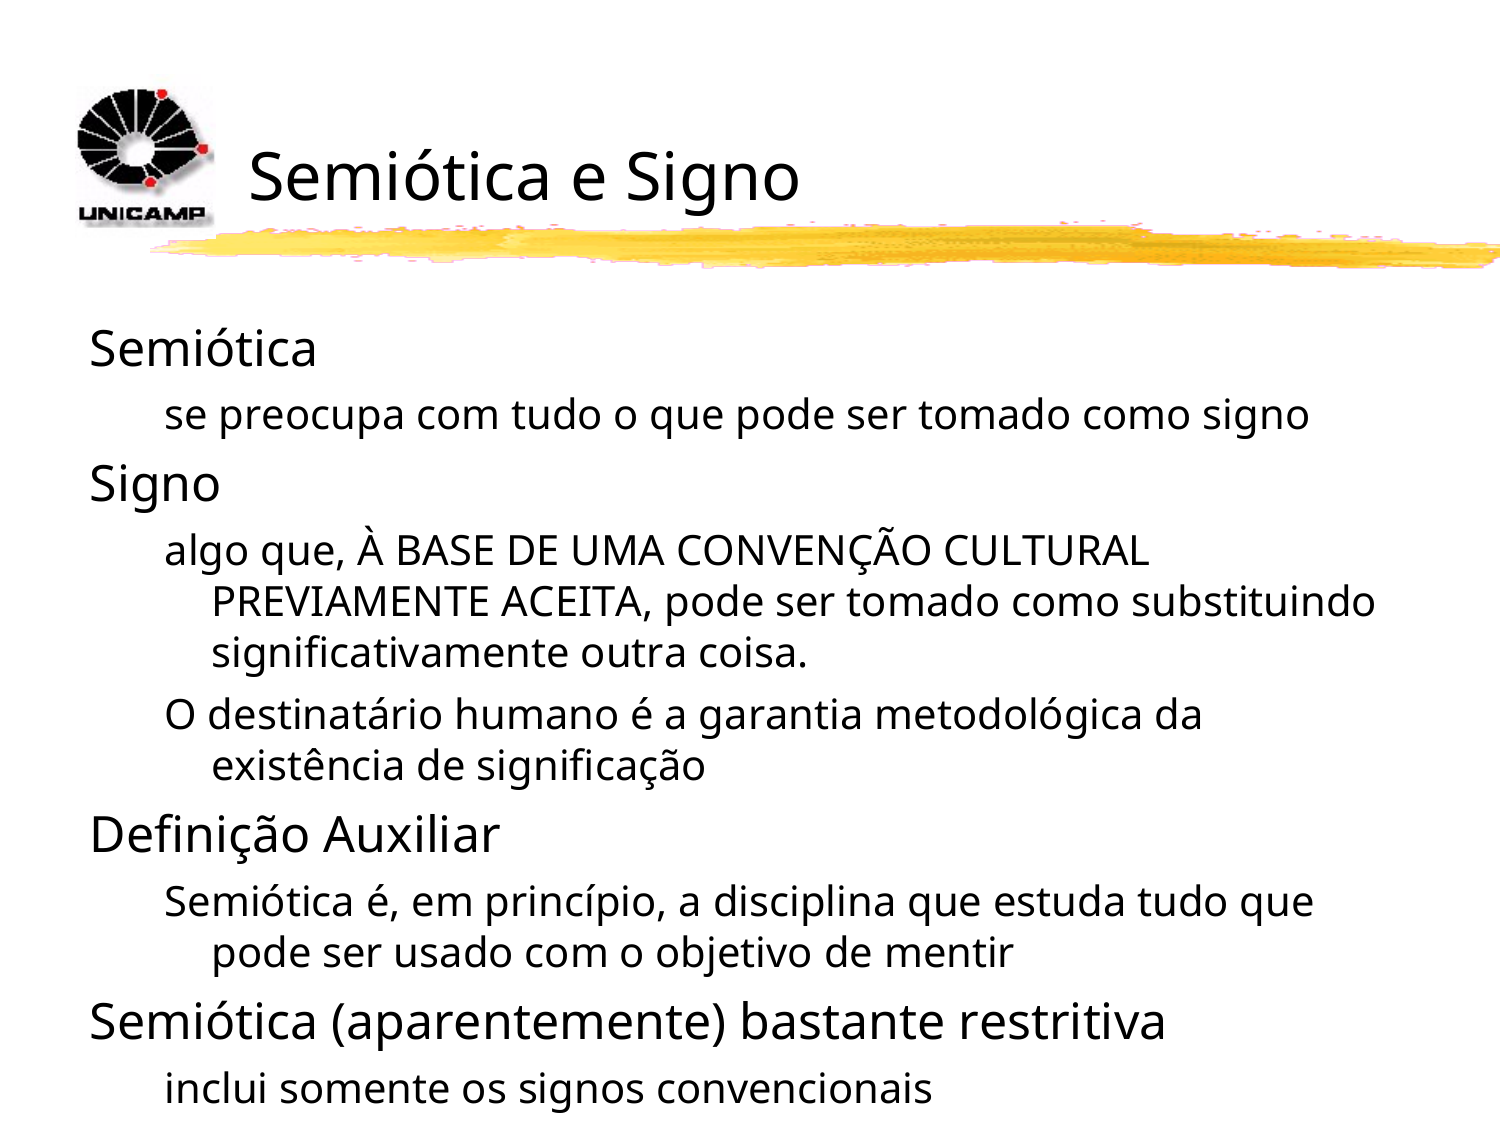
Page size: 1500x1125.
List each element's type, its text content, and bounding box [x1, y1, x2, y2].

title Semiótica e Signo [233, 37, 1434, 225]
list Semiótica se preocupa com tudo o que pode ser tomado como signo Signo algo que, À BASE DE UMA CONVENÇÃO CULTURAL PREVIAMENTE ACEITA, pode ser tomado como substituindo significativamente outra coisa. O destinatário humano é a garantia metodológica da existência de significação Definição Auxiliar Semiótica é, em princípio, a disciplina que estuda tudo que pode ser usado com o objetivo de mentir Semiótica (aparentemente) bastante restritiva inclui somente os signos convencionais [74, 309, 1417, 997]
picture [75, 74, 1500, 279]
